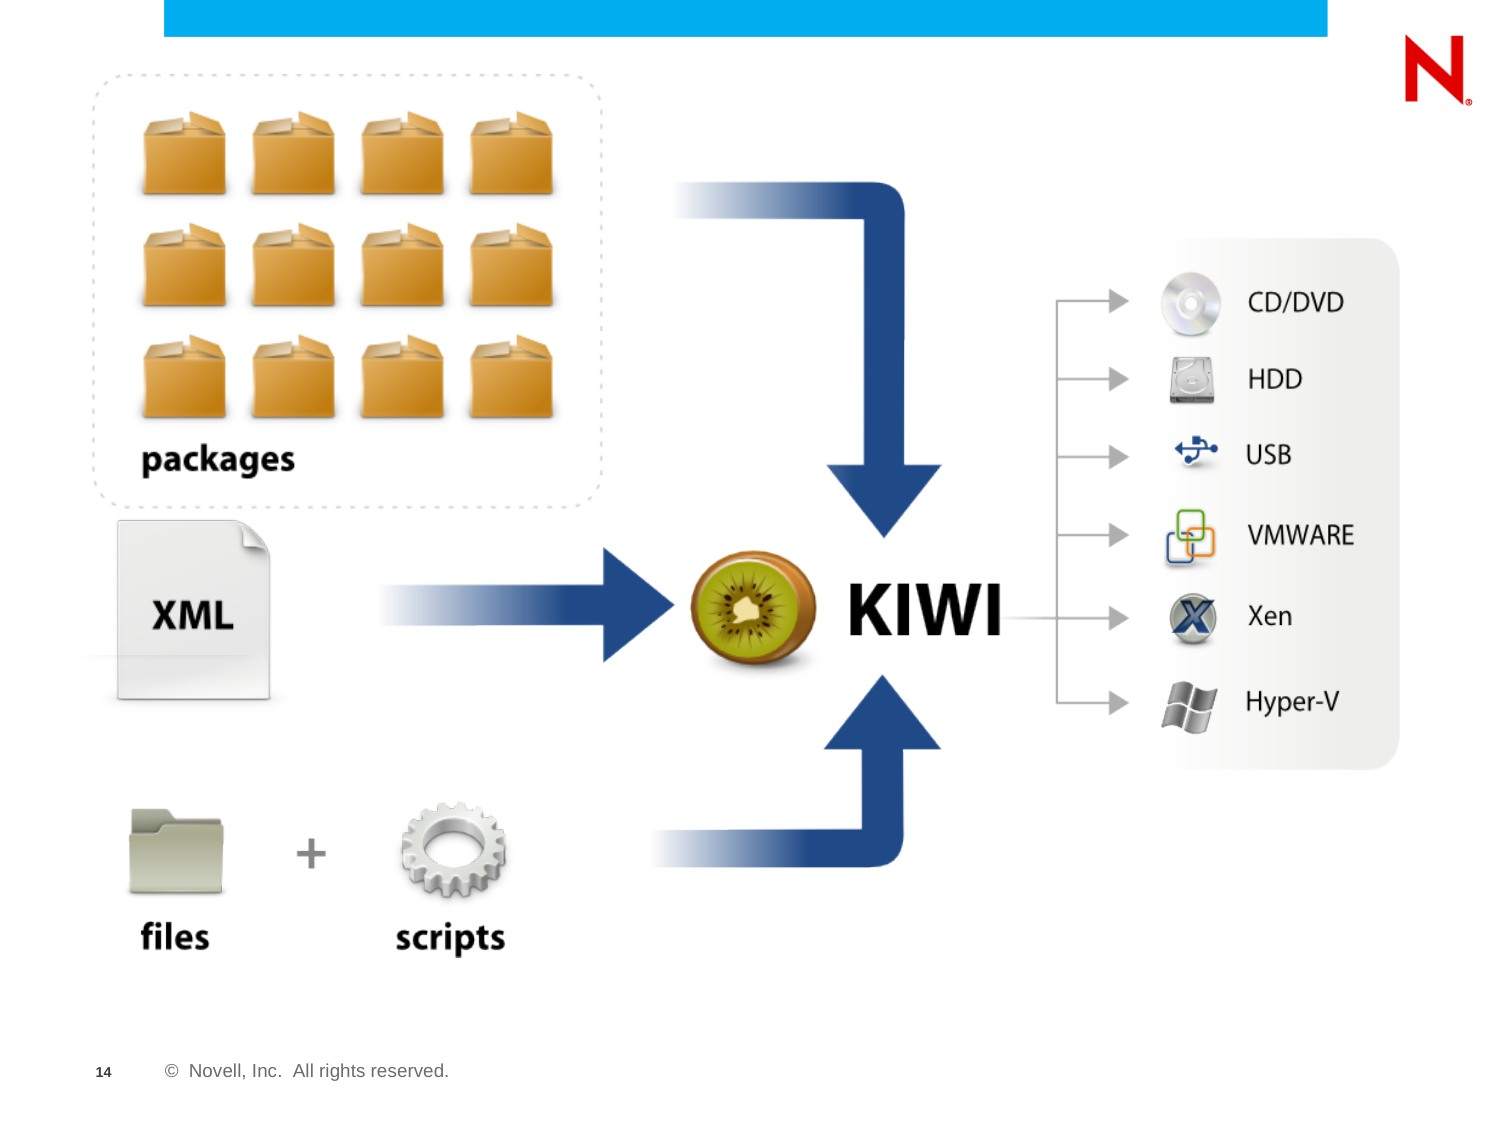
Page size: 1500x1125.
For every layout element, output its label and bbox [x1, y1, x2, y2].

picture [75, 74, 1400, 958]
picture [1403, 32, 1473, 107]
